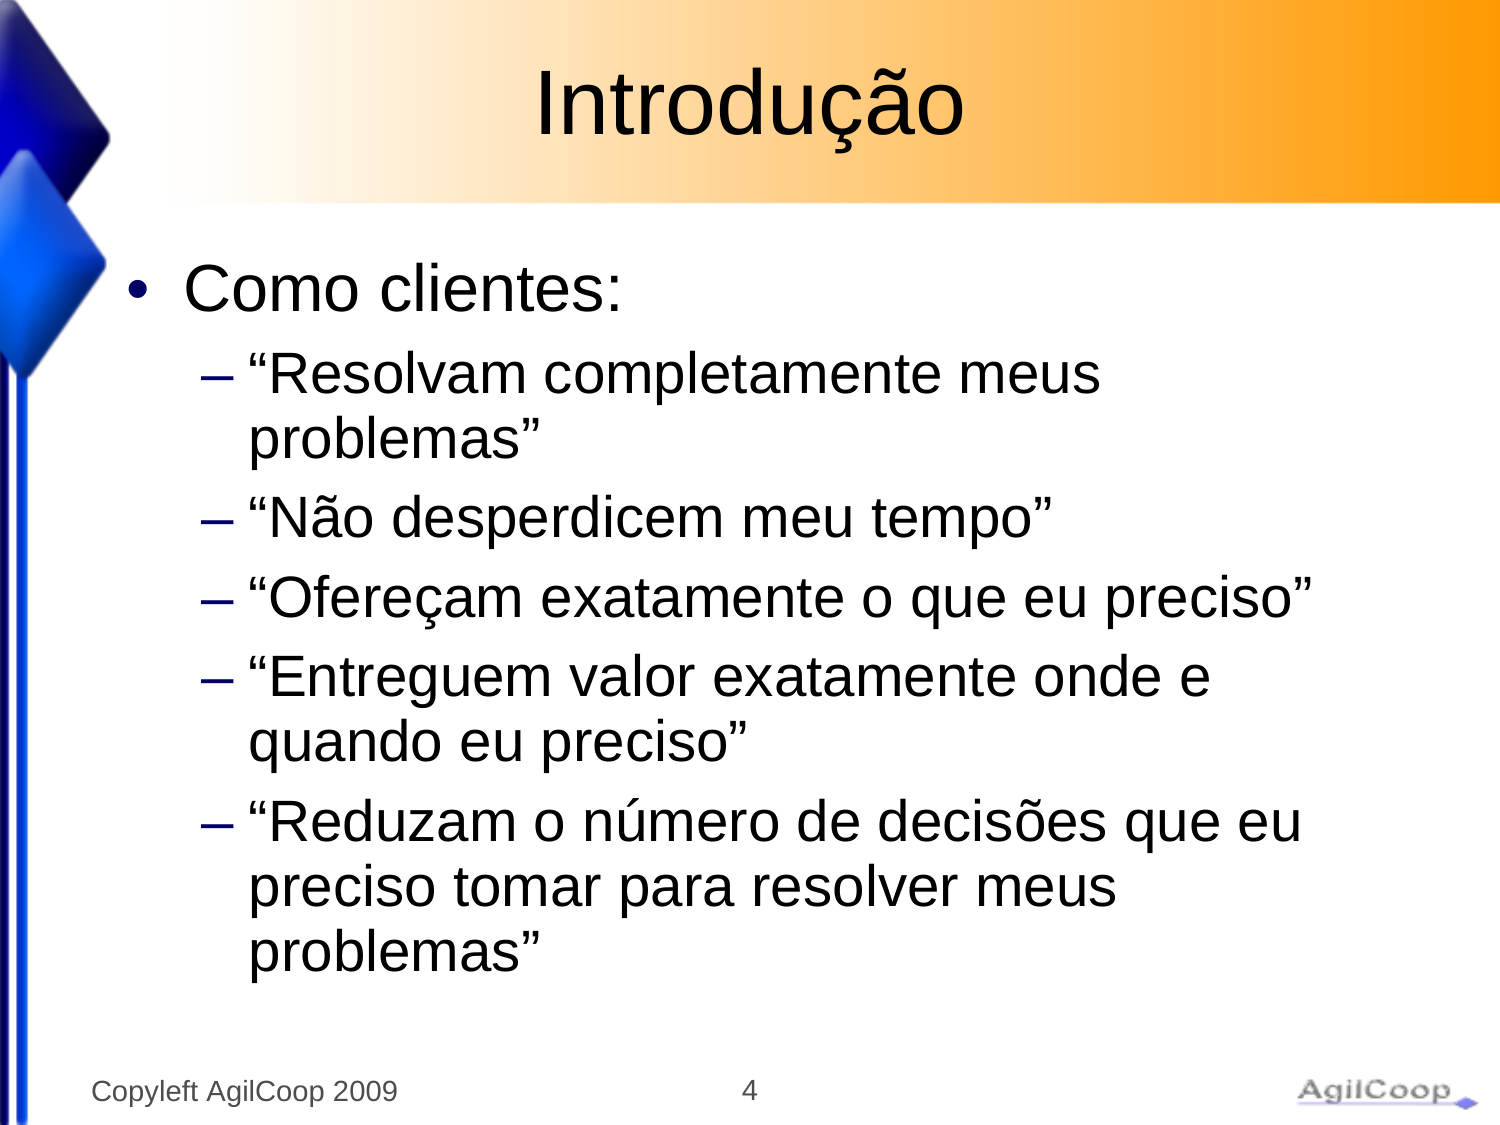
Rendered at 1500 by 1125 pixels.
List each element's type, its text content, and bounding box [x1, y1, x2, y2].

list Como clientes: “Resolvam completamente meus problemas” “Não desperdicem meu tempo” “Ofereçam exatamente o que eu preciso” “Entreguem valor exatamente onde e quando eu preciso” “Reduzam o número de decisões que eu preciso tomar para resolver meus problemas” [112, 243, 1425, 1006]
title Introdução [75, 8, 1426, 197]
picture [0, 0, 1500, 1125]
